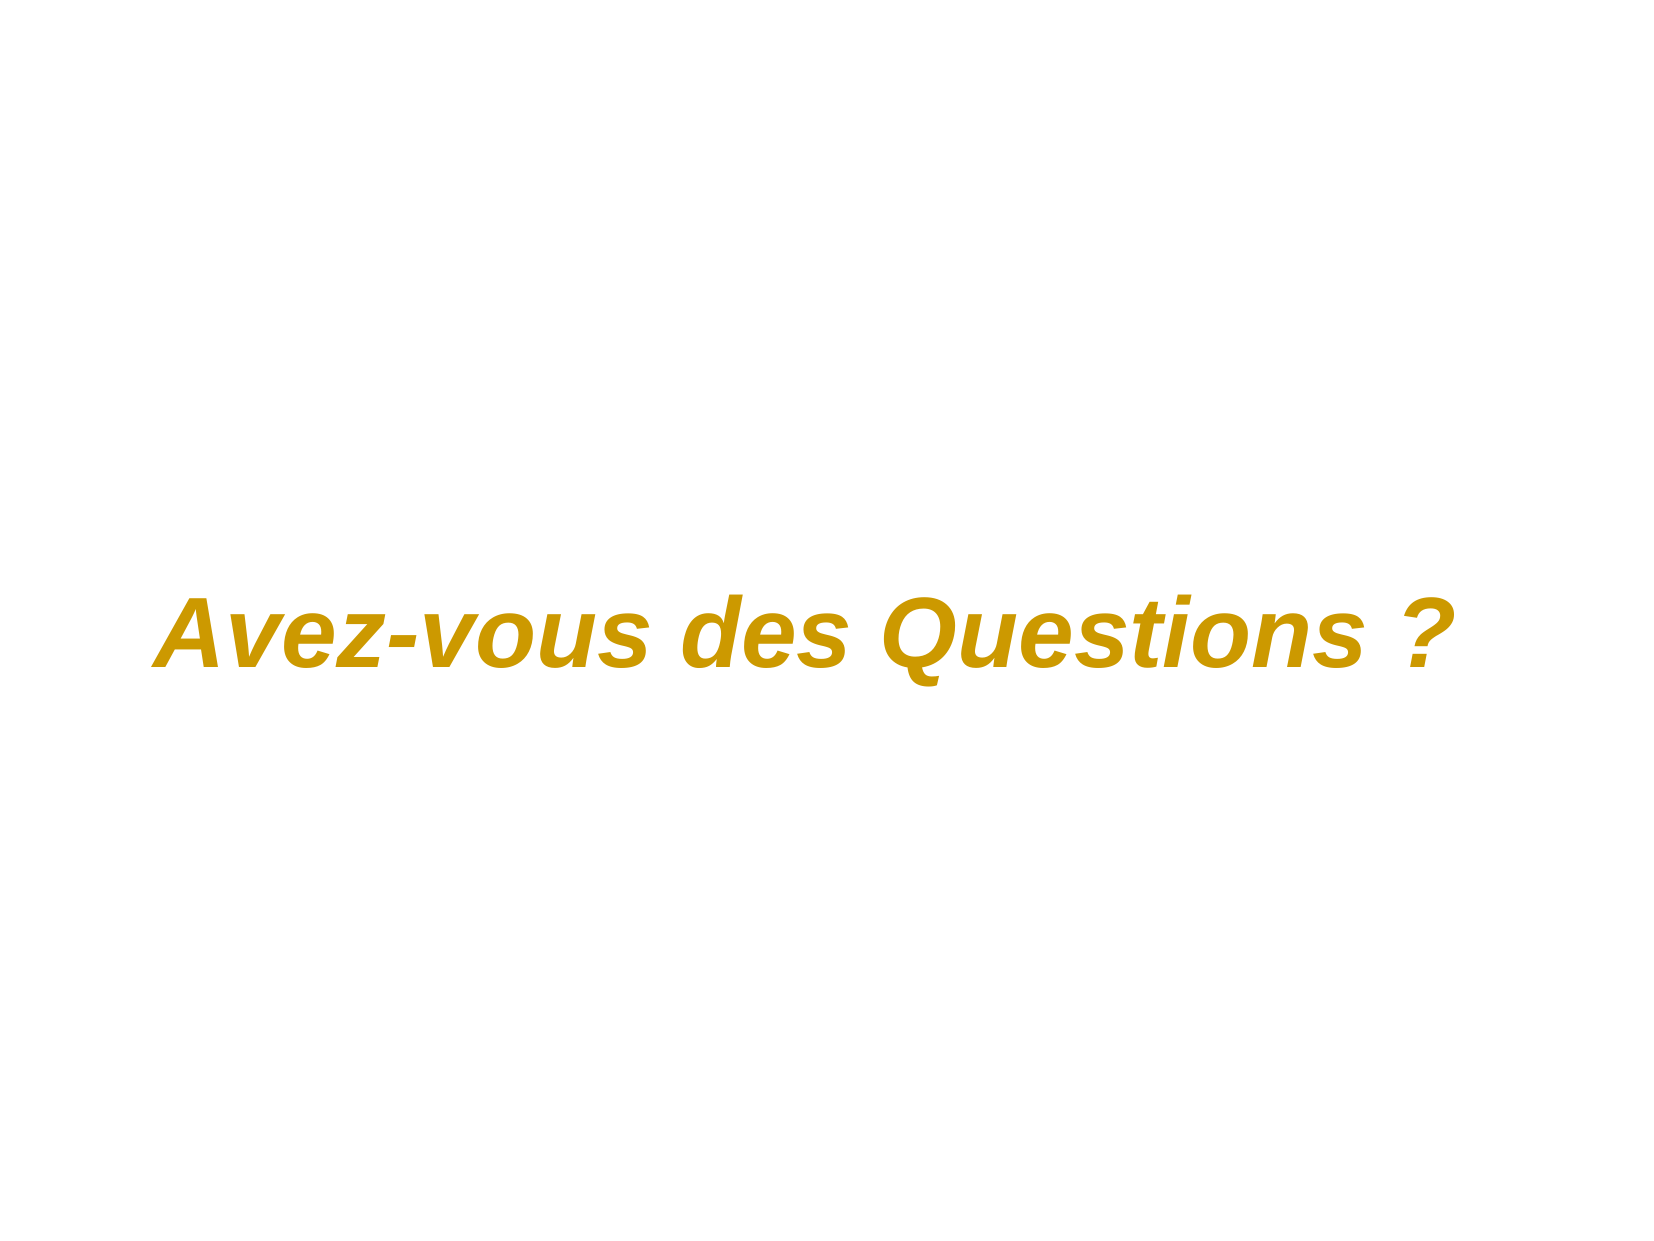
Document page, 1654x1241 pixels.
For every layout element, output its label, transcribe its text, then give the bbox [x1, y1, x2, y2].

list Avez-vous des Questions ? [82, 290, 1571, 1010]
